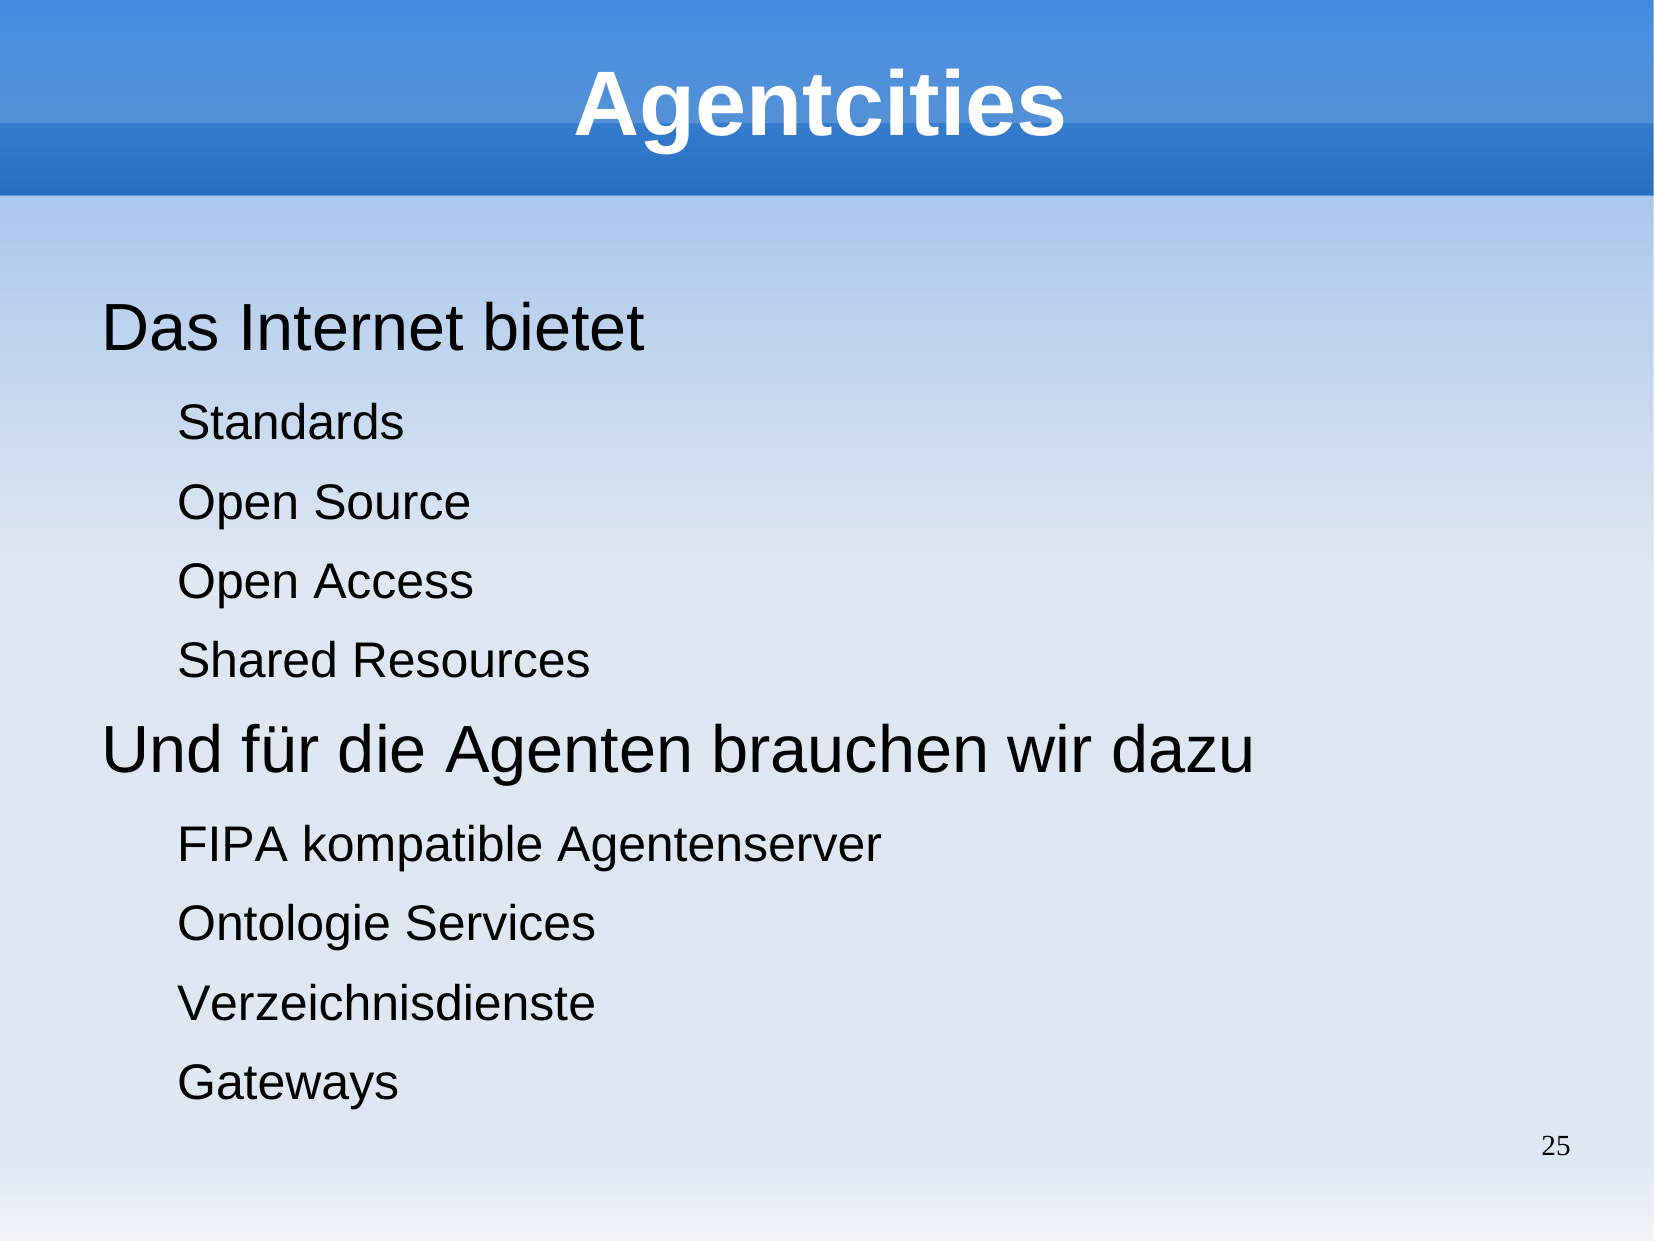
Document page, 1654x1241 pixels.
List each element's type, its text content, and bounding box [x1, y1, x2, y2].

picture [0, 0, 1654, 1241]
list Das Internet bietet Standards Open Source Open Access Shared Resources Und für die Agenten brauchen wir dazu FIPA kompatible Agentenserver Ontologie Services Verzeichnisdienste Gateways [82, 290, 1571, 1111]
title Agentcities [76, 0, 1565, 208]
